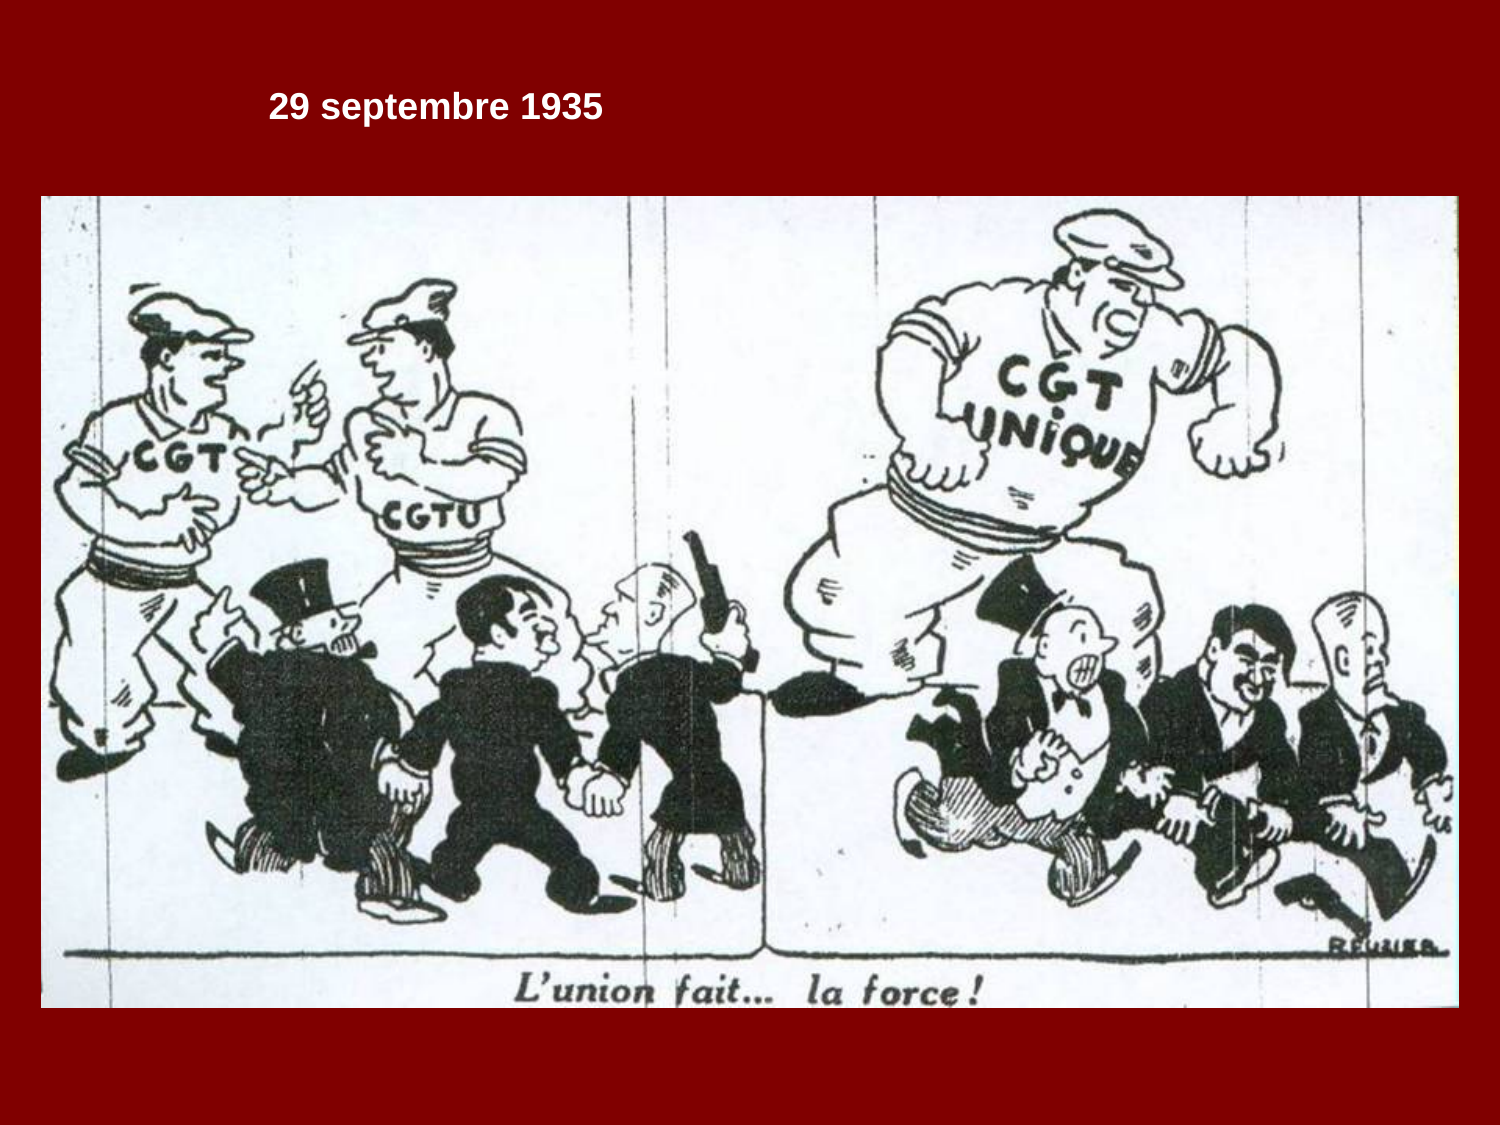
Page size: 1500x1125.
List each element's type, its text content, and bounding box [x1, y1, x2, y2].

picture [41, 196, 1459, 1008]
text_box 29 septembre 1935 [253, 78, 1388, 136]
